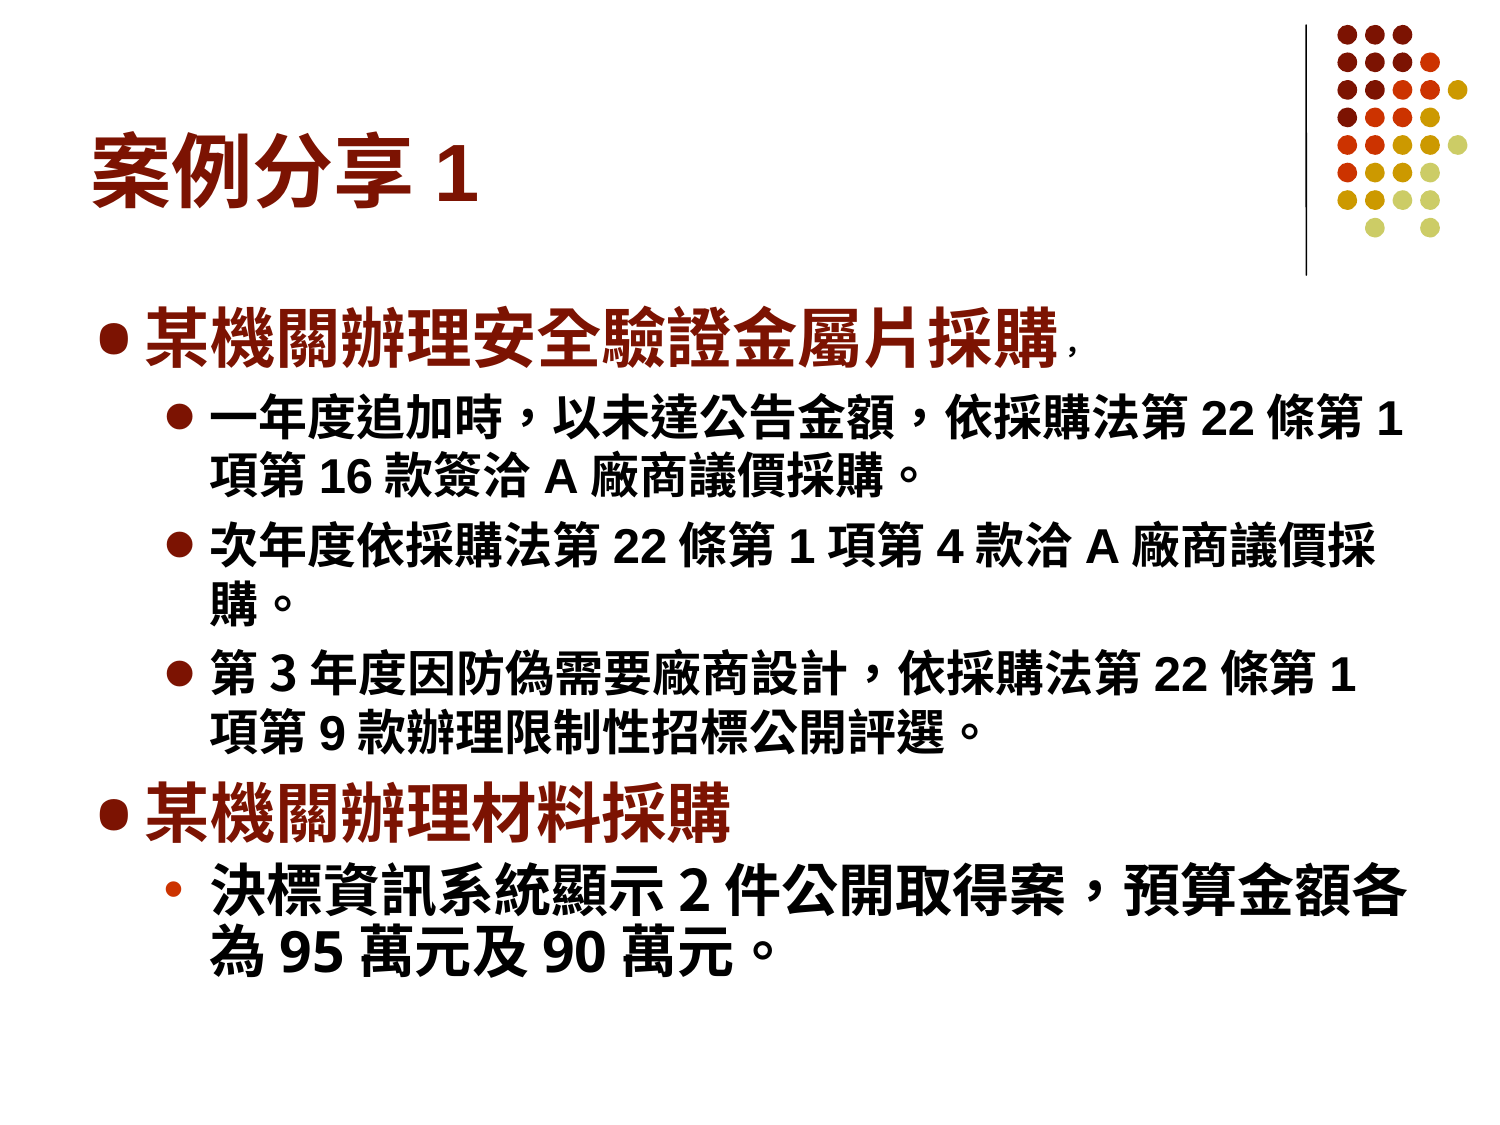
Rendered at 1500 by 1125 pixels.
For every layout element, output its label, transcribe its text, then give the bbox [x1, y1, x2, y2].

title 案例分享1 [74, 20, 1313, 233]
list 某機關辦理安全驗證金屬片採購， 一年度追加時，以未達公告金額，依採購法第22條第1項第16款簽洽A廠商議價採購。 次年度依採購法第22條第1項第4款洽A廠商議價採購。 第3年度因防偽需要廠商設計，依採購法第22條第1項第9款辦理限制性招標公開評選。 某機關辦理材料採購 決標資訊系統顯示2件公開取得案，預算金額各為95萬元及90萬元。 [75, 282, 1426, 1006]
